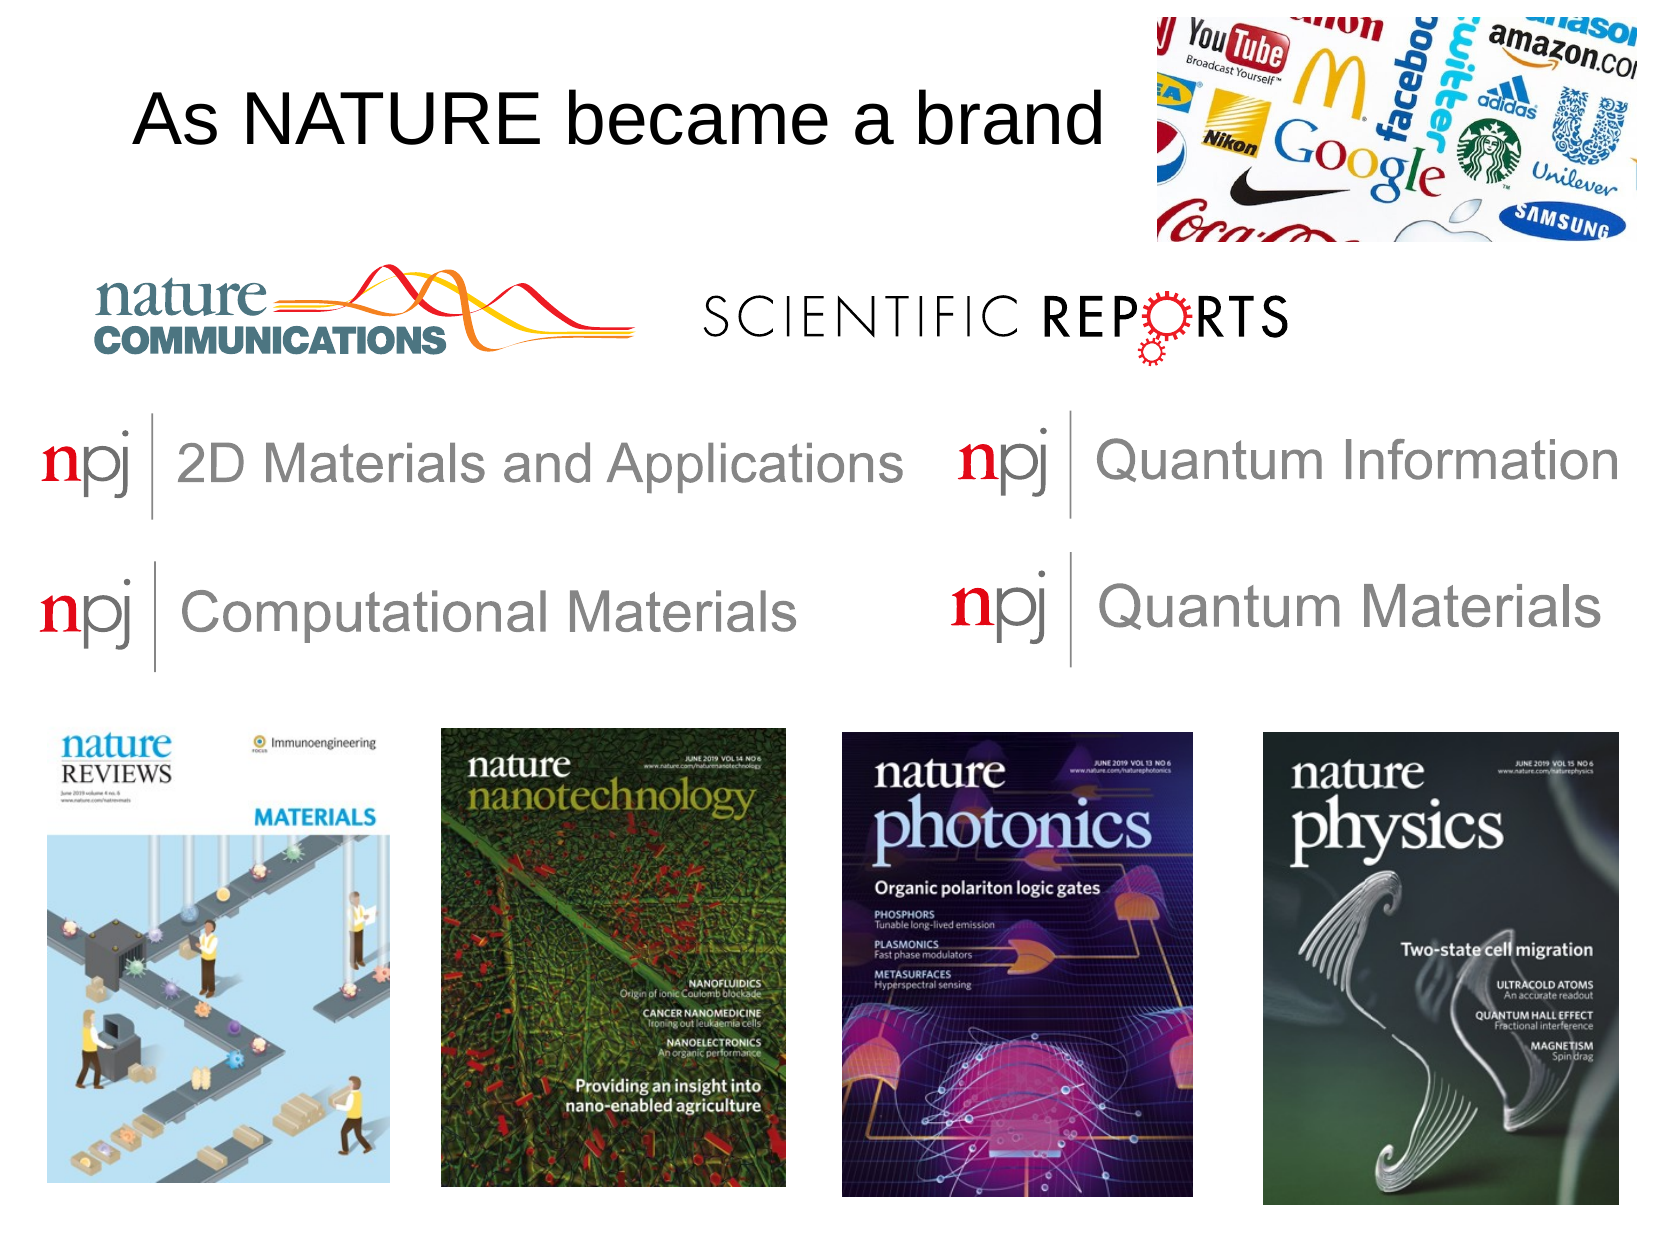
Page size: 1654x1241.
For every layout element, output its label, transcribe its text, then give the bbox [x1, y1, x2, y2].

title As NATURE became a brand [118, 64, 1123, 172]
picture [842, 732, 1193, 1197]
picture [94, 264, 637, 355]
picture [1263, 732, 1619, 1205]
picture [703, 291, 1288, 367]
picture [38, 560, 798, 674]
picture [441, 728, 786, 1188]
picture [956, 409, 1619, 520]
picture [950, 552, 1601, 668]
picture [47, 709, 390, 1183]
picture [1157, 17, 1637, 242]
picture [41, 413, 903, 520]
